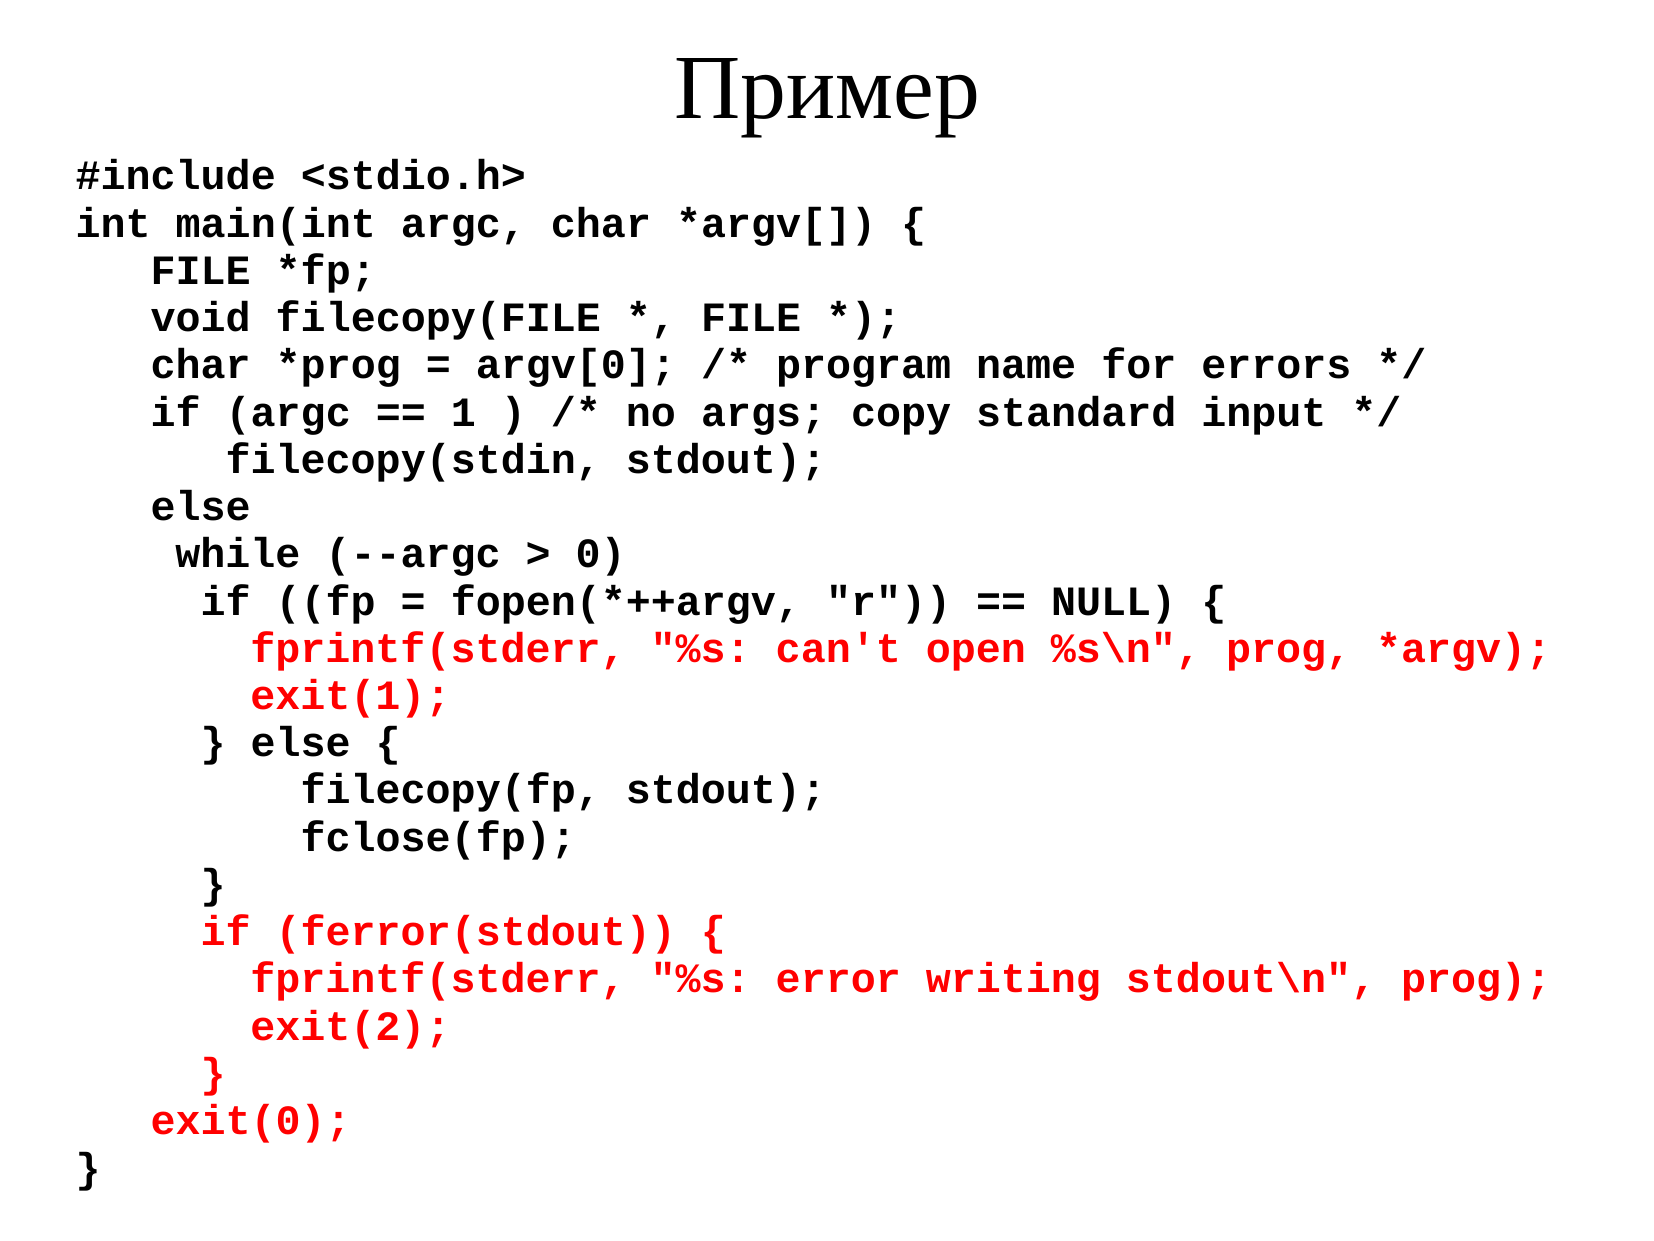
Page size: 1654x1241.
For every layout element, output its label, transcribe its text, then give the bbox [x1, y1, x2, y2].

text_box #include <stdio.h> int main(int argc, char *argv[]) { FILE *fp; void filecopy(FILE *, FILE *); char *prog = argv[0]; /* program name for errors */ if (argc == 1 ) /* no args; copy standard input */ filecopy(stdin, stdout); else while (--argc > 0) if ((fp = fopen(*++argv, "r")) == NULL) { fprintf(stderr, "%s: can't open %s\n", prog, *argv); exit(1); } else { filecopy(fp, stdout); fclose(fp); } if (ferror(stdout)) { fprintf(stderr, "%s: error writing stdout\n", prog); exit(2); } exit(0); } [60, 147, 1654, 1214]
title Пример [121, 5, 1534, 147]
